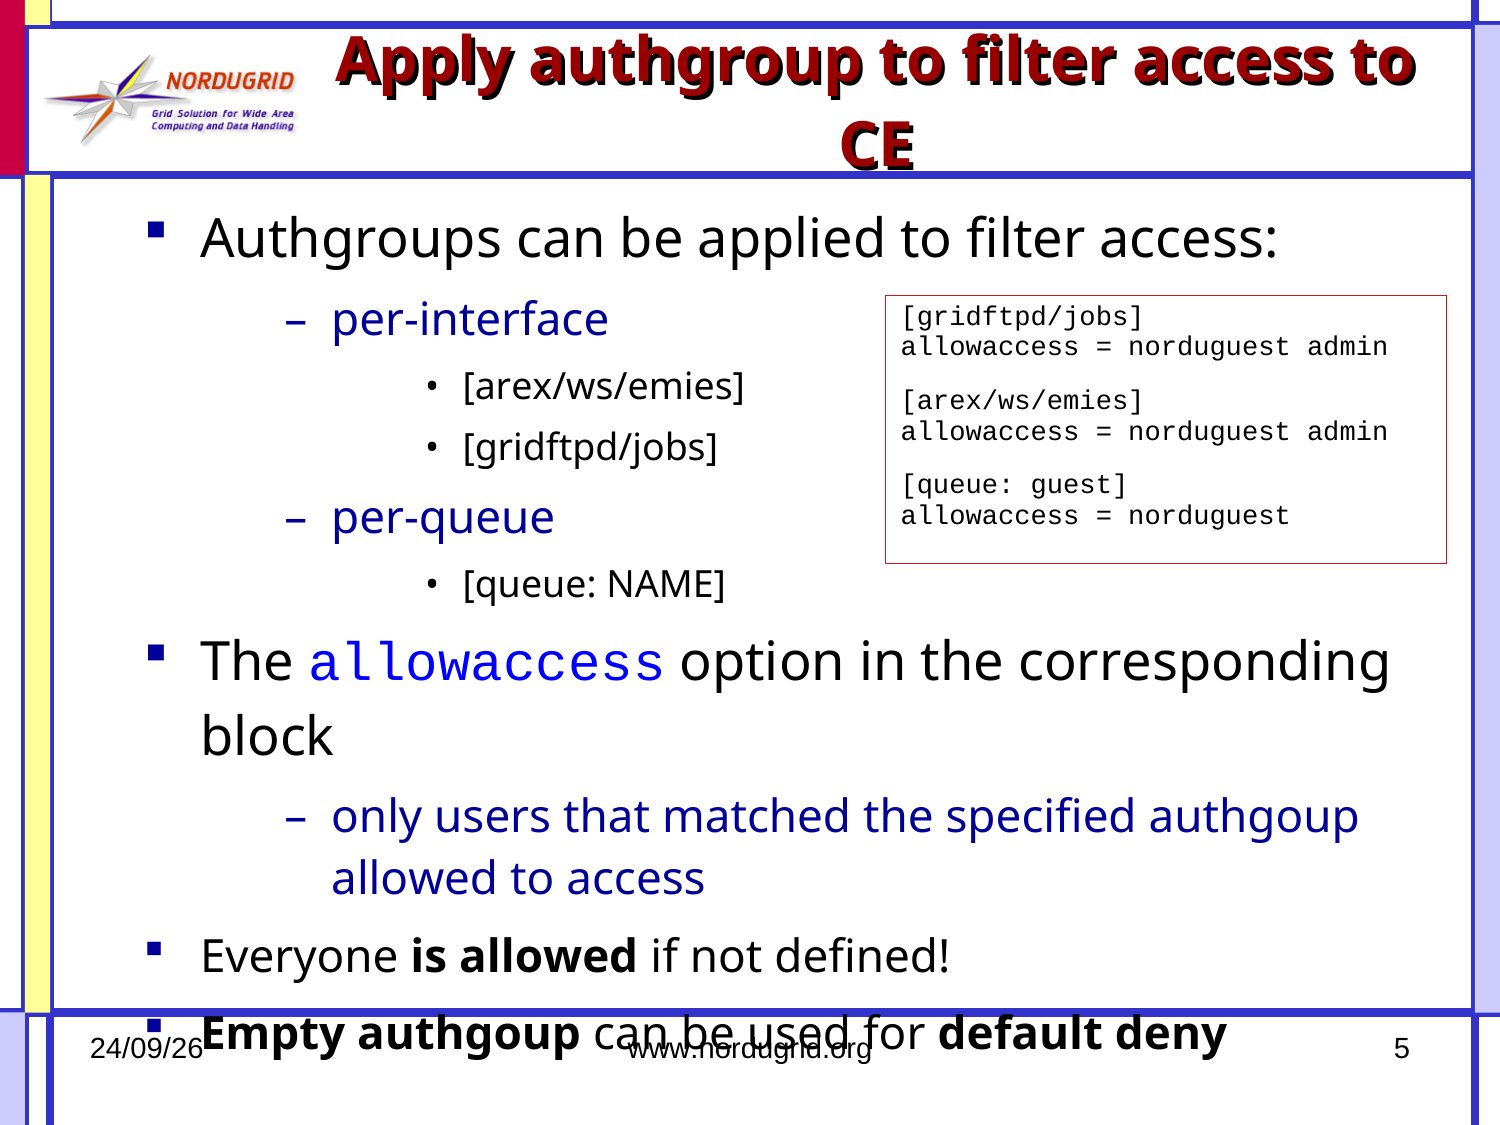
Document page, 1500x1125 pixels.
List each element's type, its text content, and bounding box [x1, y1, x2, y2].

picture [40, 49, 301, 148]
text_box [gridftpd/jobs] allowaccess = norduguest admin [arex/ws/emies] allowaccess = norduguest admin [queue: guest] allowaccess = norduguest [885, 295, 1447, 564]
title Apply authgroup to filter access to CE [324, 17, 1428, 183]
list Authgroups can be applied to filter access: per-interface [arex/ws/emies] [gridftpd/jobs] per-queue [queue: NAME] The allowaccess option in the corresponding block only users that matched the specified authgoup allowed to access Everyone is allowed if not defined! Empty authgoup can be used for default deny [87, 200, 1426, 955]
